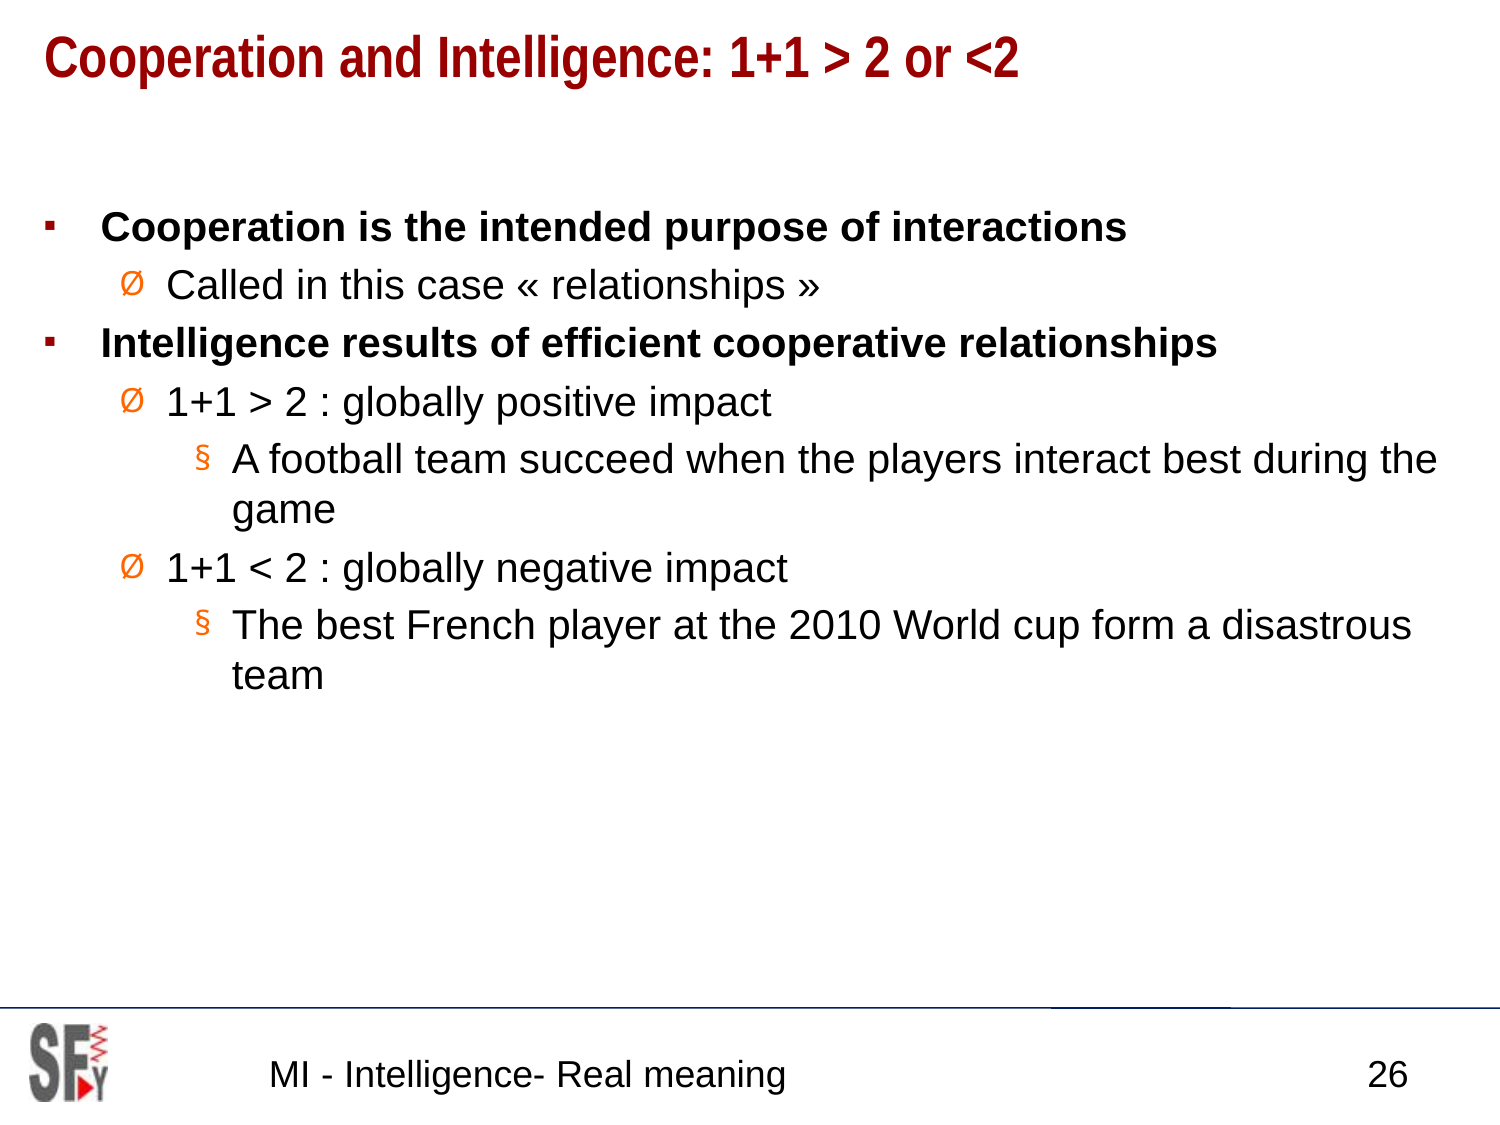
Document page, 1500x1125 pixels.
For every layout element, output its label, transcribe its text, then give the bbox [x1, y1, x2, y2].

footer MI - Intelligence- Real meaning [253, 1034, 1336, 1103]
list Cooperation is the intended purpose of interactions Called in this case « relationships » Intelligence results of efficient cooperative relationships 1+1 > 2 : globally positive impact A football team succeed when the players interact best during the game 1+1 < 2 : globally negative impact The best French player at the 2010 World cup form a disastrous team [29, 184, 1471, 988]
picture [29, 1023, 108, 1102]
slide_number <numéro> [1352, 1034, 1490, 1103]
title Cooperation and Intelligence: 1+1 > 2 or <2 [29, 12, 1471, 138]
